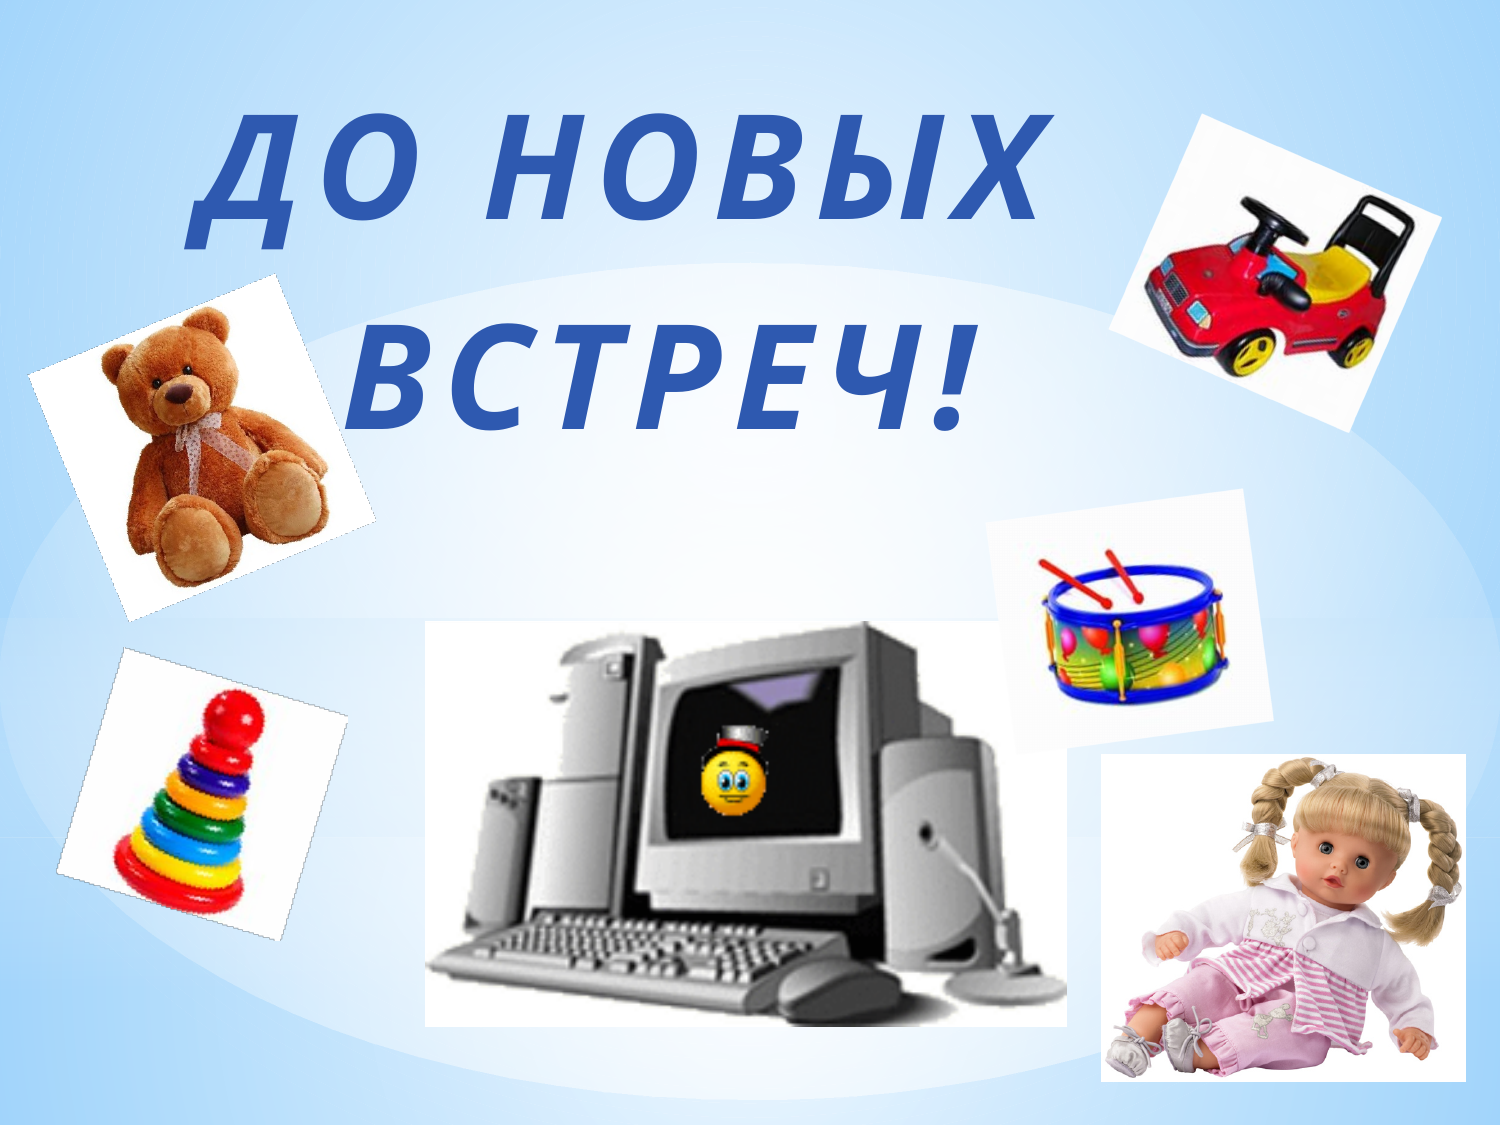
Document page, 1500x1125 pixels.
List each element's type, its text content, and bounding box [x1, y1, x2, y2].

picture [425, 488, 1274, 1027]
picture [1101, 754, 1466, 1082]
list Д О Н О В Ы Х В С Т Р Е Ч ! [1, 66, 1315, 524]
picture [55, 647, 348, 941]
picture [27, 273, 376, 622]
picture [1108, 113, 1442, 433]
